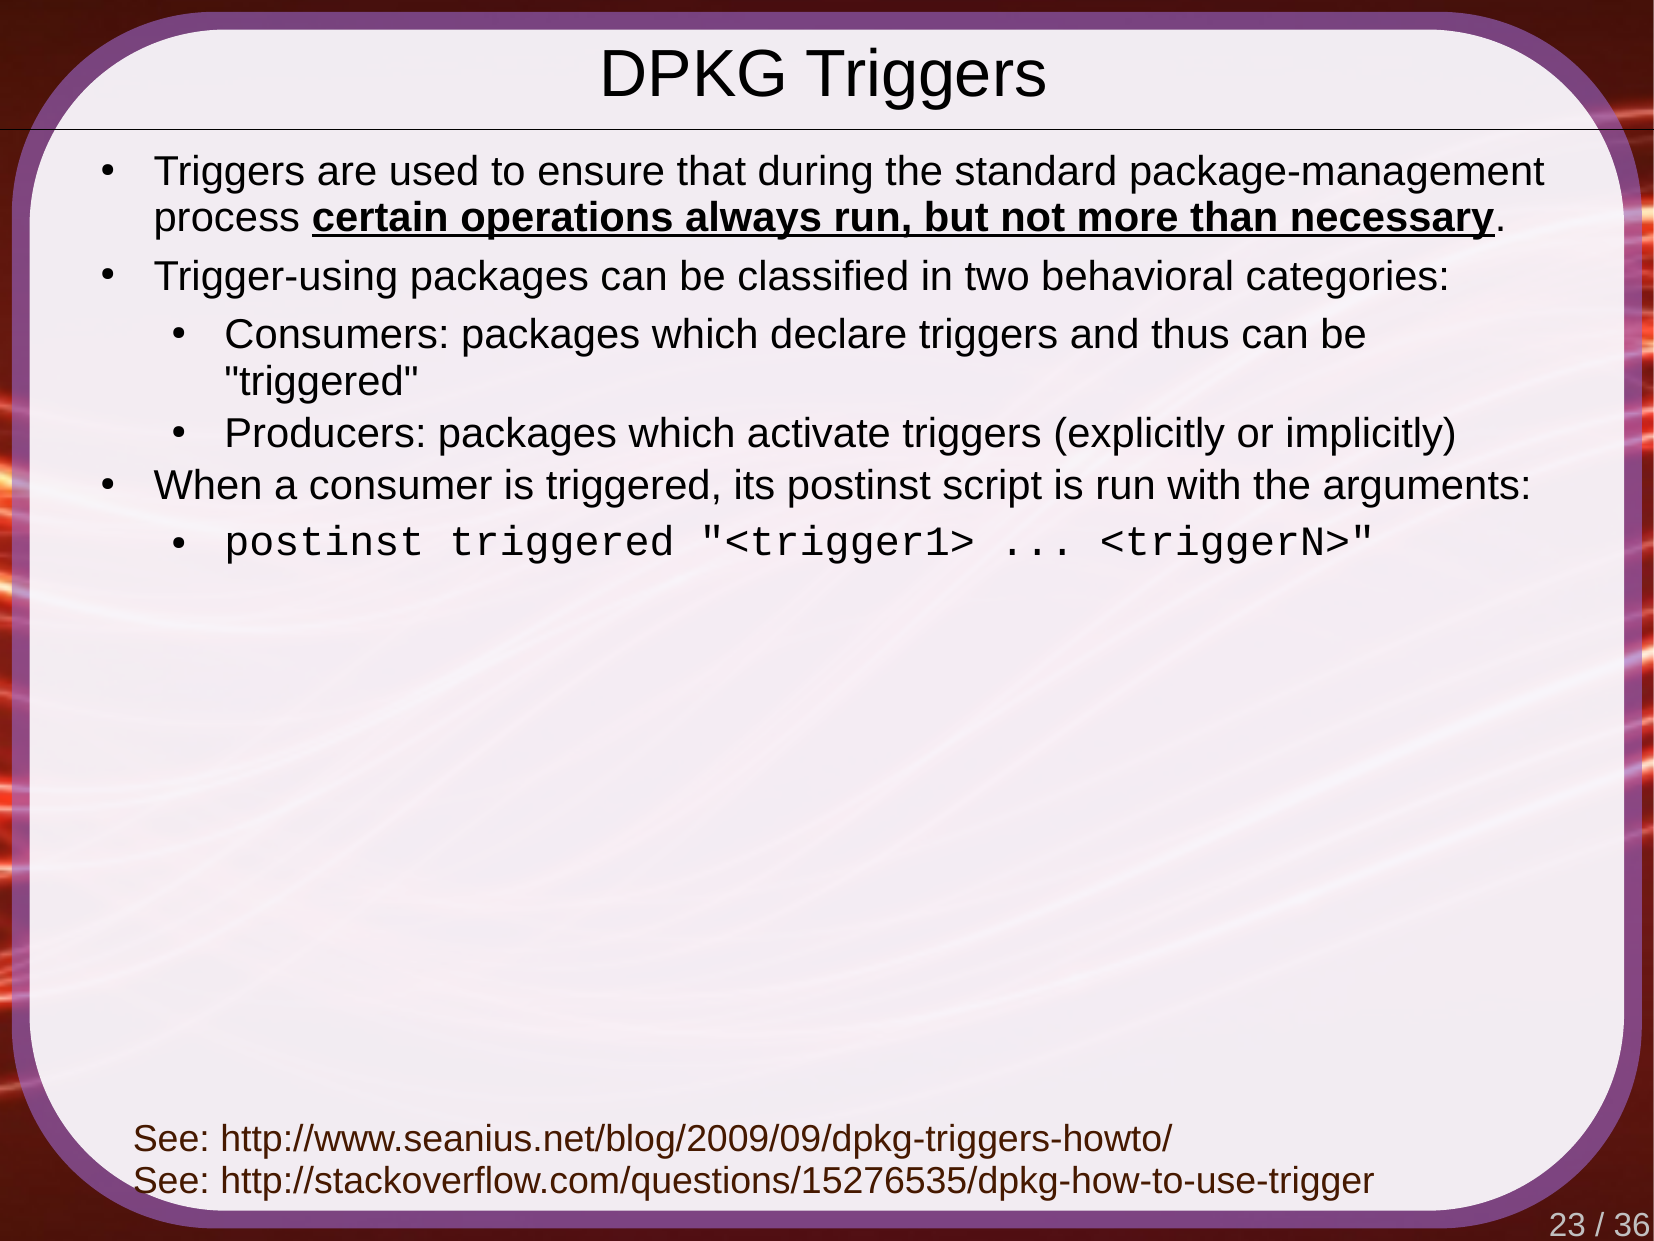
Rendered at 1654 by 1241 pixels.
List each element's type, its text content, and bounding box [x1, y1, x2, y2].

title DPKG Triggers [82, 29, 1565, 119]
text_box See: http://www.seanius.net/blog/2009/09/dpkg-triggers-howto/ See: http://stackoverflow.com/questions/15276535/dpkg-how-to-use-trigger [118, 1110, 1536, 1241]
picture [0, 130, 118, 1241]
list Triggers are used to ensure that during the standard package-management process certain operations always run, but not more than necessary. Trigger-using packages can be classified in two behavioral categories: Consumers: packages which declare triggers and thus can be "triggered" Producers: packages which activate triggers (explicitly or implicitly) When a consumer is triggered, its postinst script is run with the arguments: postinst triggered "<trigger1> ... <triggerN>" [82, 147, 1571, 1123]
picture [0, 0, 1654, 129]
picture [1536, 130, 1654, 1241]
